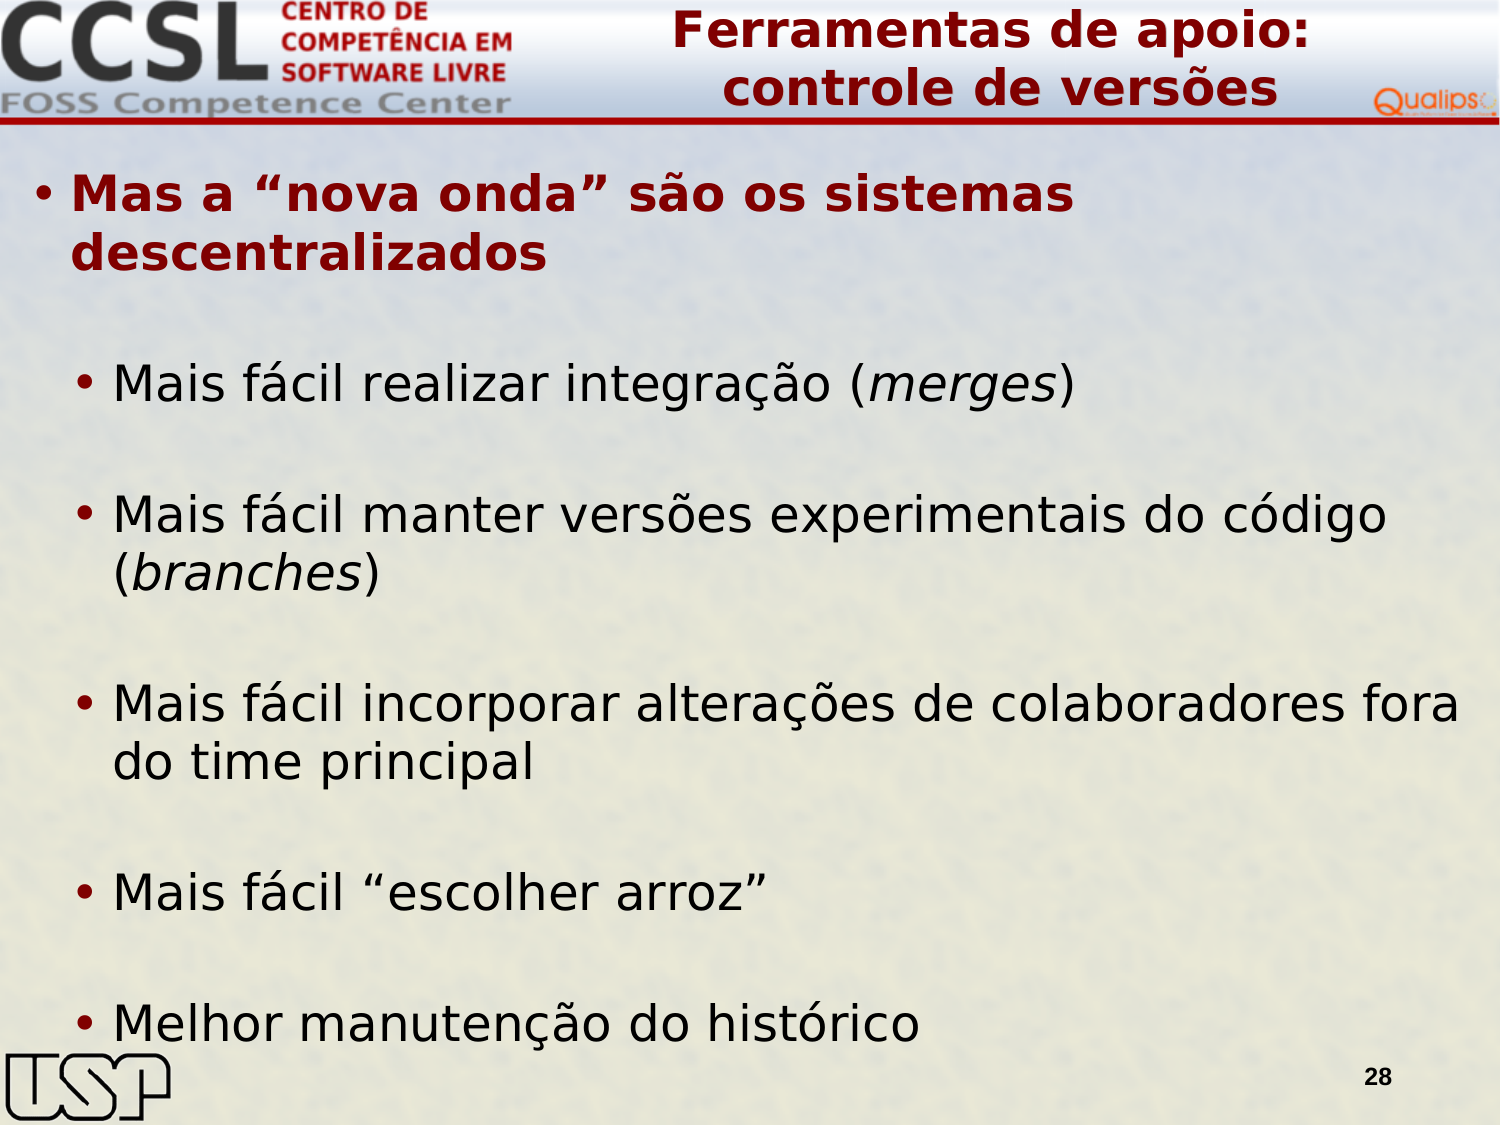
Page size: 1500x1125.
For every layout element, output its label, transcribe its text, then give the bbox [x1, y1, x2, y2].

picture [0, 0, 1500, 1125]
list Mas a “nova onda” são os sistemas descentralizados Mais fácil realizar integração (merges) Mais fácil manter versões experimentais do código (branches) Mais fácil incorporar alterações de colaboradores fora do time principal Mais fácil “escolher arroz” Melhor manutenção do histórico [29, 165, 1468, 1054]
title Ferramentas de apoio: controle de versões [501, 0, 1500, 119]
